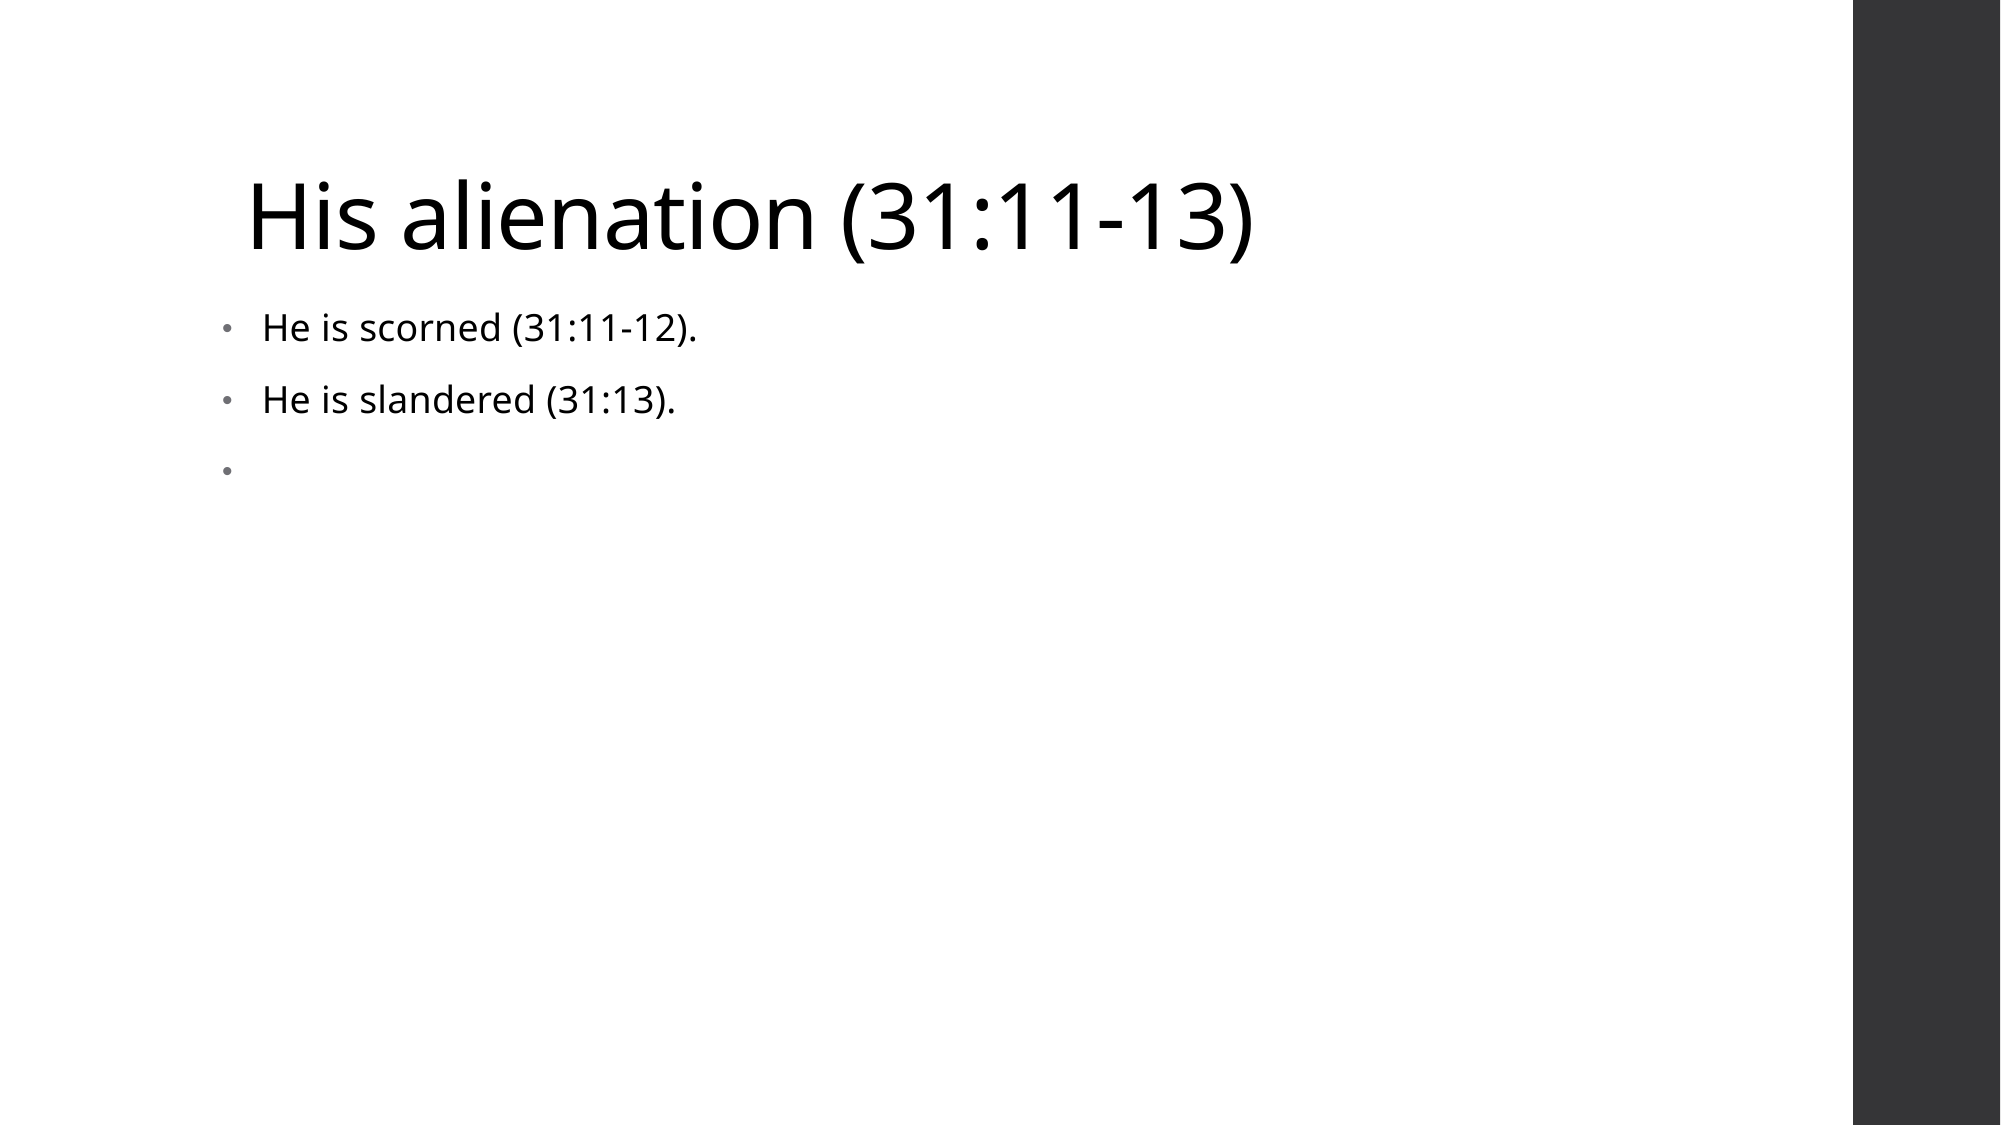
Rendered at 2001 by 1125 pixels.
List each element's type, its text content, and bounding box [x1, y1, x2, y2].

title His alienation (31:11-13) [206, 60, 1797, 278]
list He is scorned (31:11-12). He is slandered (31:13). [206, 299, 1617, 1014]
